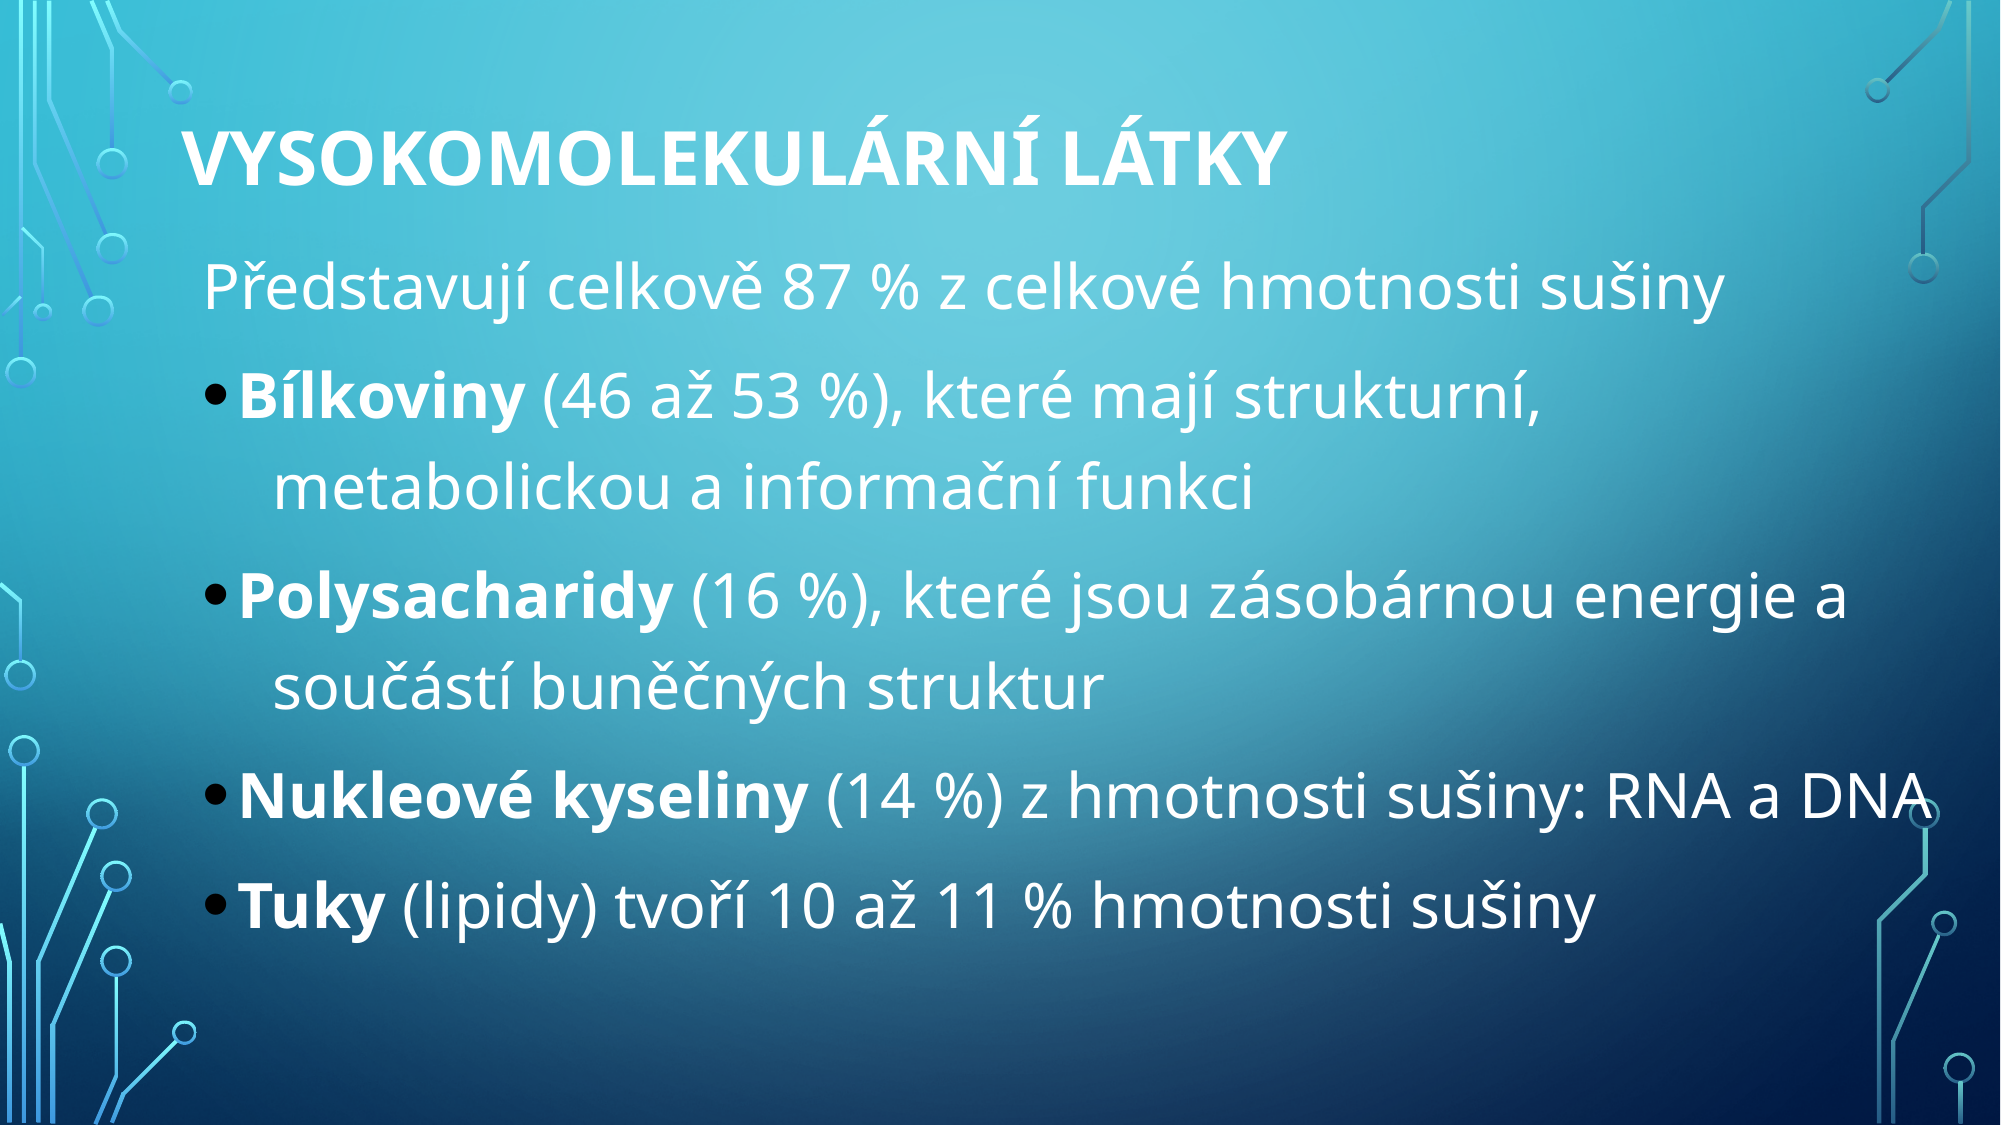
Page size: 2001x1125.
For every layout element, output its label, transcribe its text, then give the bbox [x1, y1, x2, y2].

title Vysokomolekulární látky [166, 40, 1792, 283]
list Představují celkově 87 % z celkové hmotnosti sušiny Bílkoviny (46 až 53 %), které mají strukturní, metabolickou a informační funkci Polysacharidy (16 %), které jsou zásobárnou energie a součástí buněčných struktur Nukleové kyseliny (14 %) z hmotnosti sušiny: RNA a DNA Tuky (lipidy) tvoří 10 až 11 % hmotnosti sušiny [187, 223, 1953, 1046]
